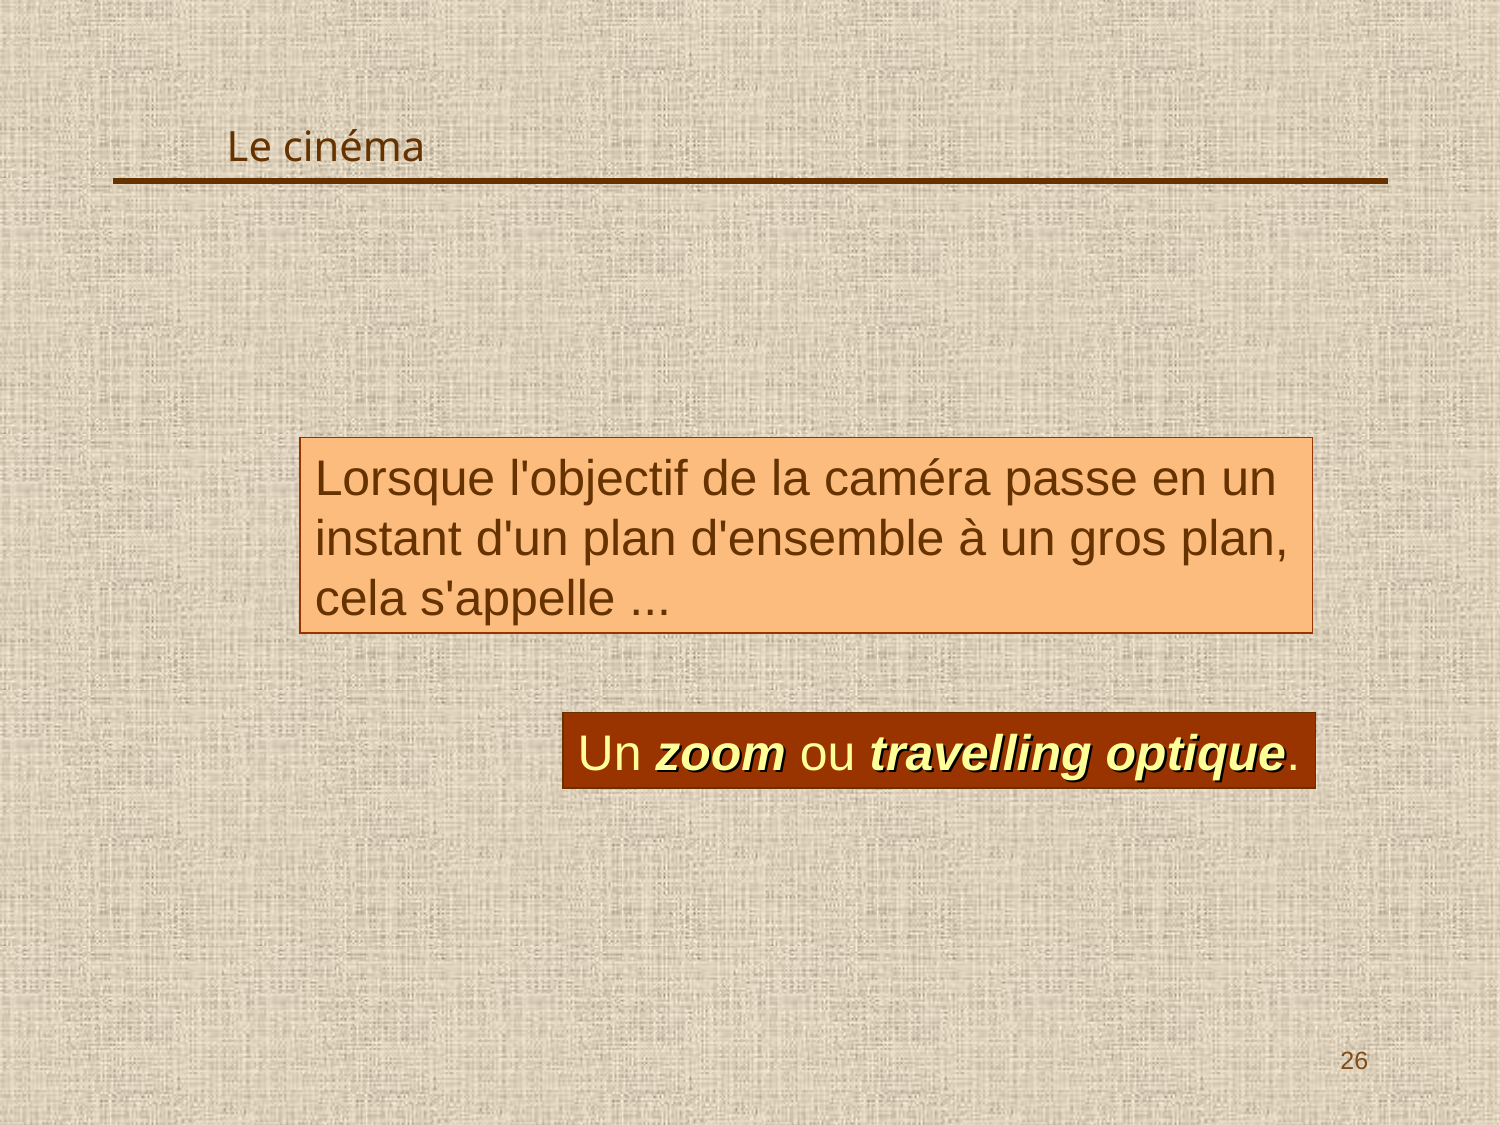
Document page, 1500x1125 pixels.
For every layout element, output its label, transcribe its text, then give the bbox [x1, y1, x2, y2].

picture [0, 0, 1500, 1125]
text_box Un zoom ou travelling optique. [562, 712, 1316, 788]
text_box Le cinéma [211, 112, 441, 178]
text_box Lorsque l'objectif de la caméra passe en un instant d'un plan d'ensemble à un gros plan, cela s'appelle ... [299, 437, 1313, 633]
